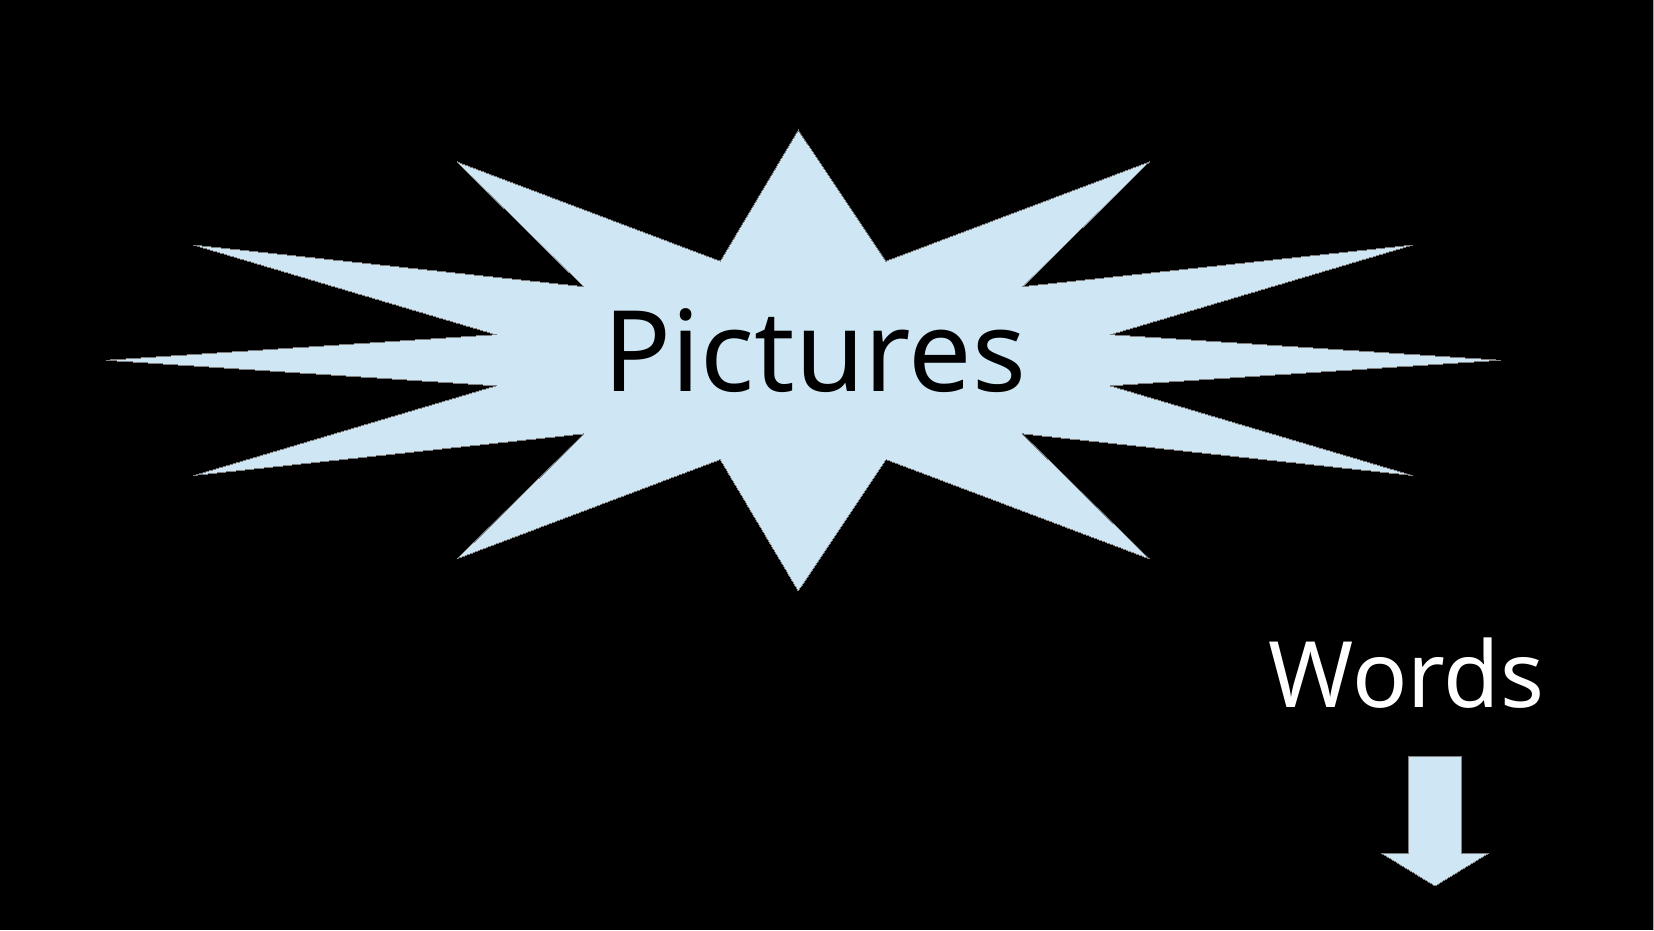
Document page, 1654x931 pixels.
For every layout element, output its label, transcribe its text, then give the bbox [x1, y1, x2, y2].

subtitle Pictures [70, 165, 1560, 532]
text_box [763, 532, 838, 591]
text_box [777, 129, 822, 165]
text_box [1078, 532, 1150, 559]
text_box [1140, 161, 1150, 165]
text_box [457, 532, 528, 559]
text_box Words [1086, 602, 1560, 725]
text_box [1381, 756, 1489, 886]
